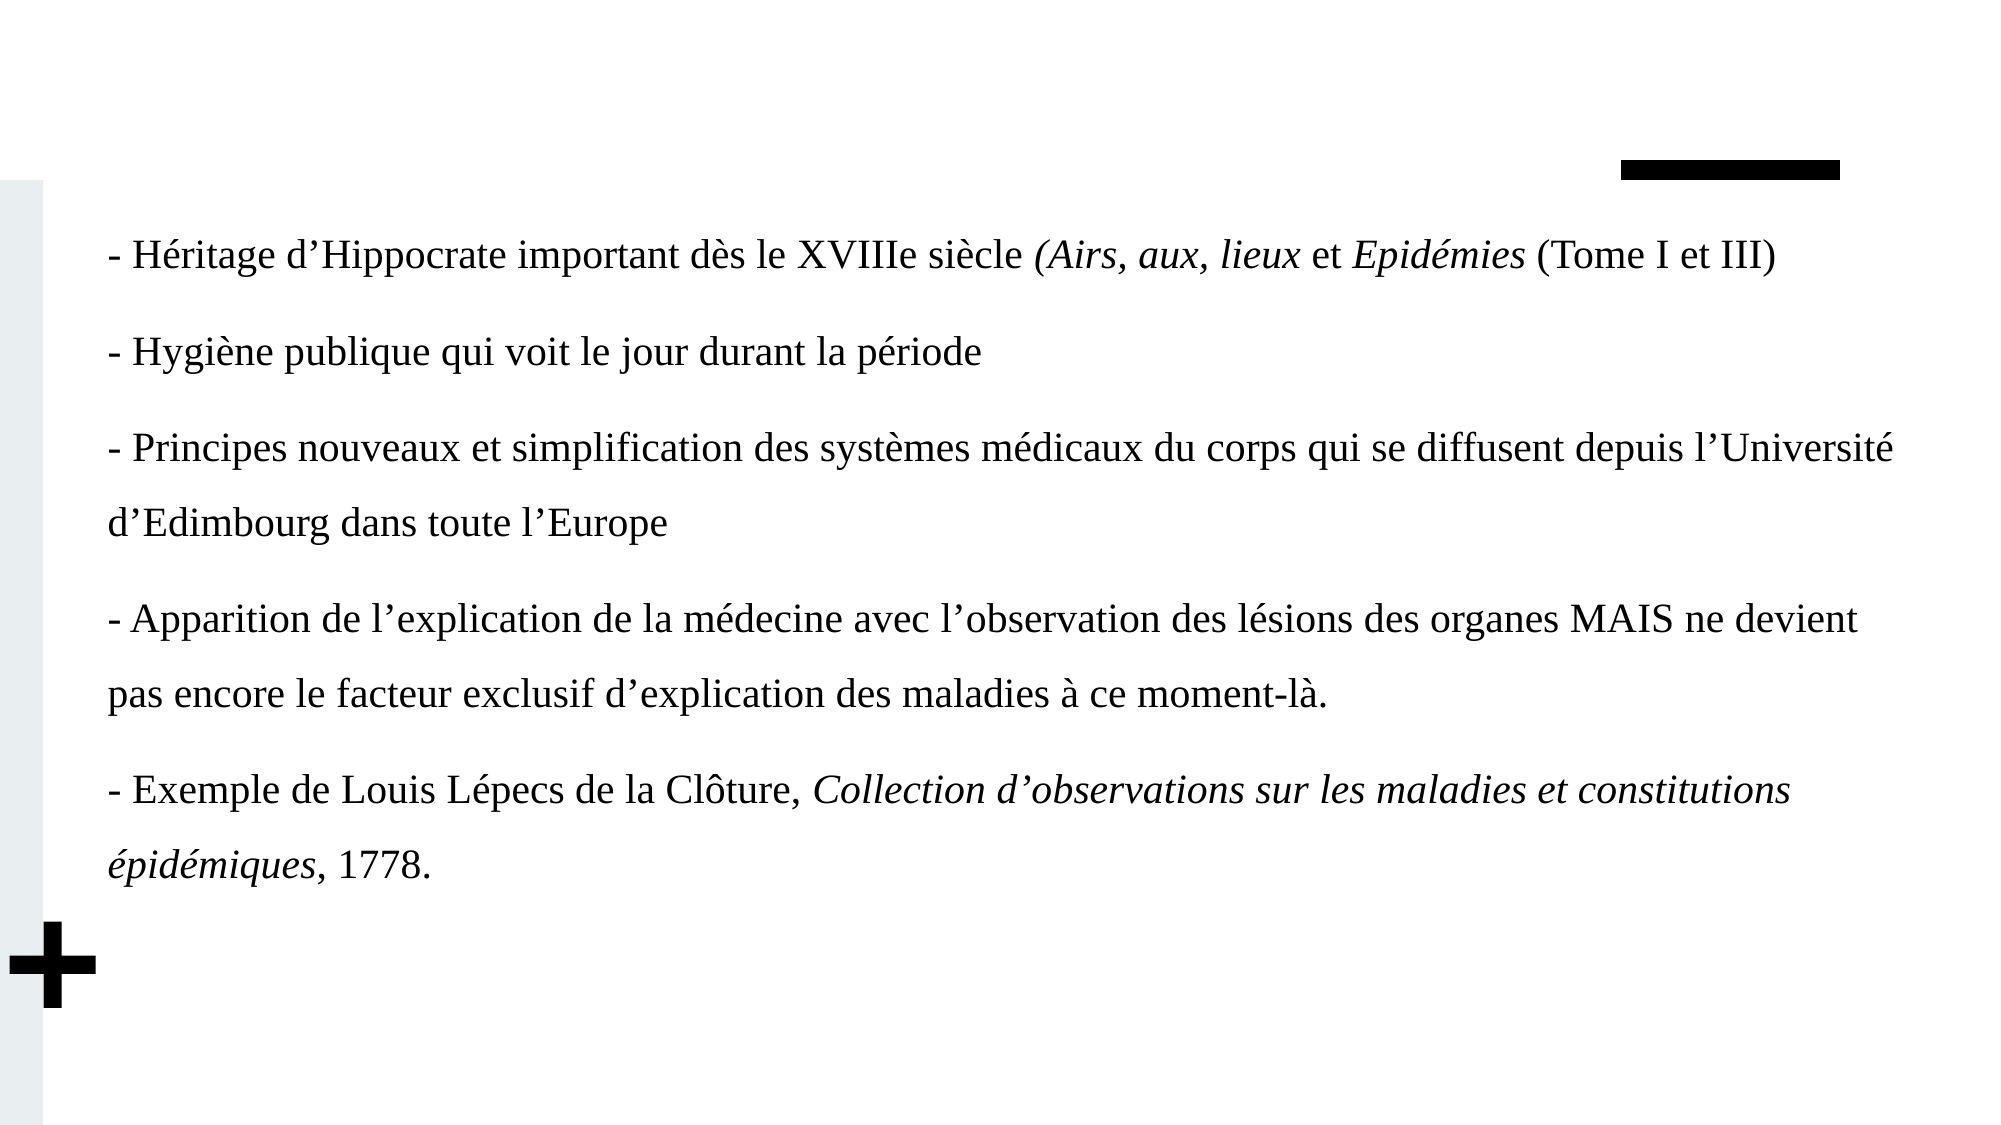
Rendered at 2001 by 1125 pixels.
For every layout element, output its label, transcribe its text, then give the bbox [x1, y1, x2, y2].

list - Héritage d’Hippocrate important dès le XVIIIe siècle (Airs, aux, lieux et Epidémies (Tome I et III) - Hygiène publique qui voit le jour durant la période - Principes nouveaux et simplification des systèmes médicaux du corps qui se diffusent depuis l’Université d’Edimbourg dans toute l’Europe - Apparition de l’explication de la médecine avec l’observation des lésions des organes MAIS ne devient pas encore le facteur exclusif d’explication des maladies à ce moment-là. - Exemple de Louis Lépecs de la Clôture, Collection d’observations sur les maladies et constitutions épidémiques, 1778. [92, 194, 1930, 1073]
